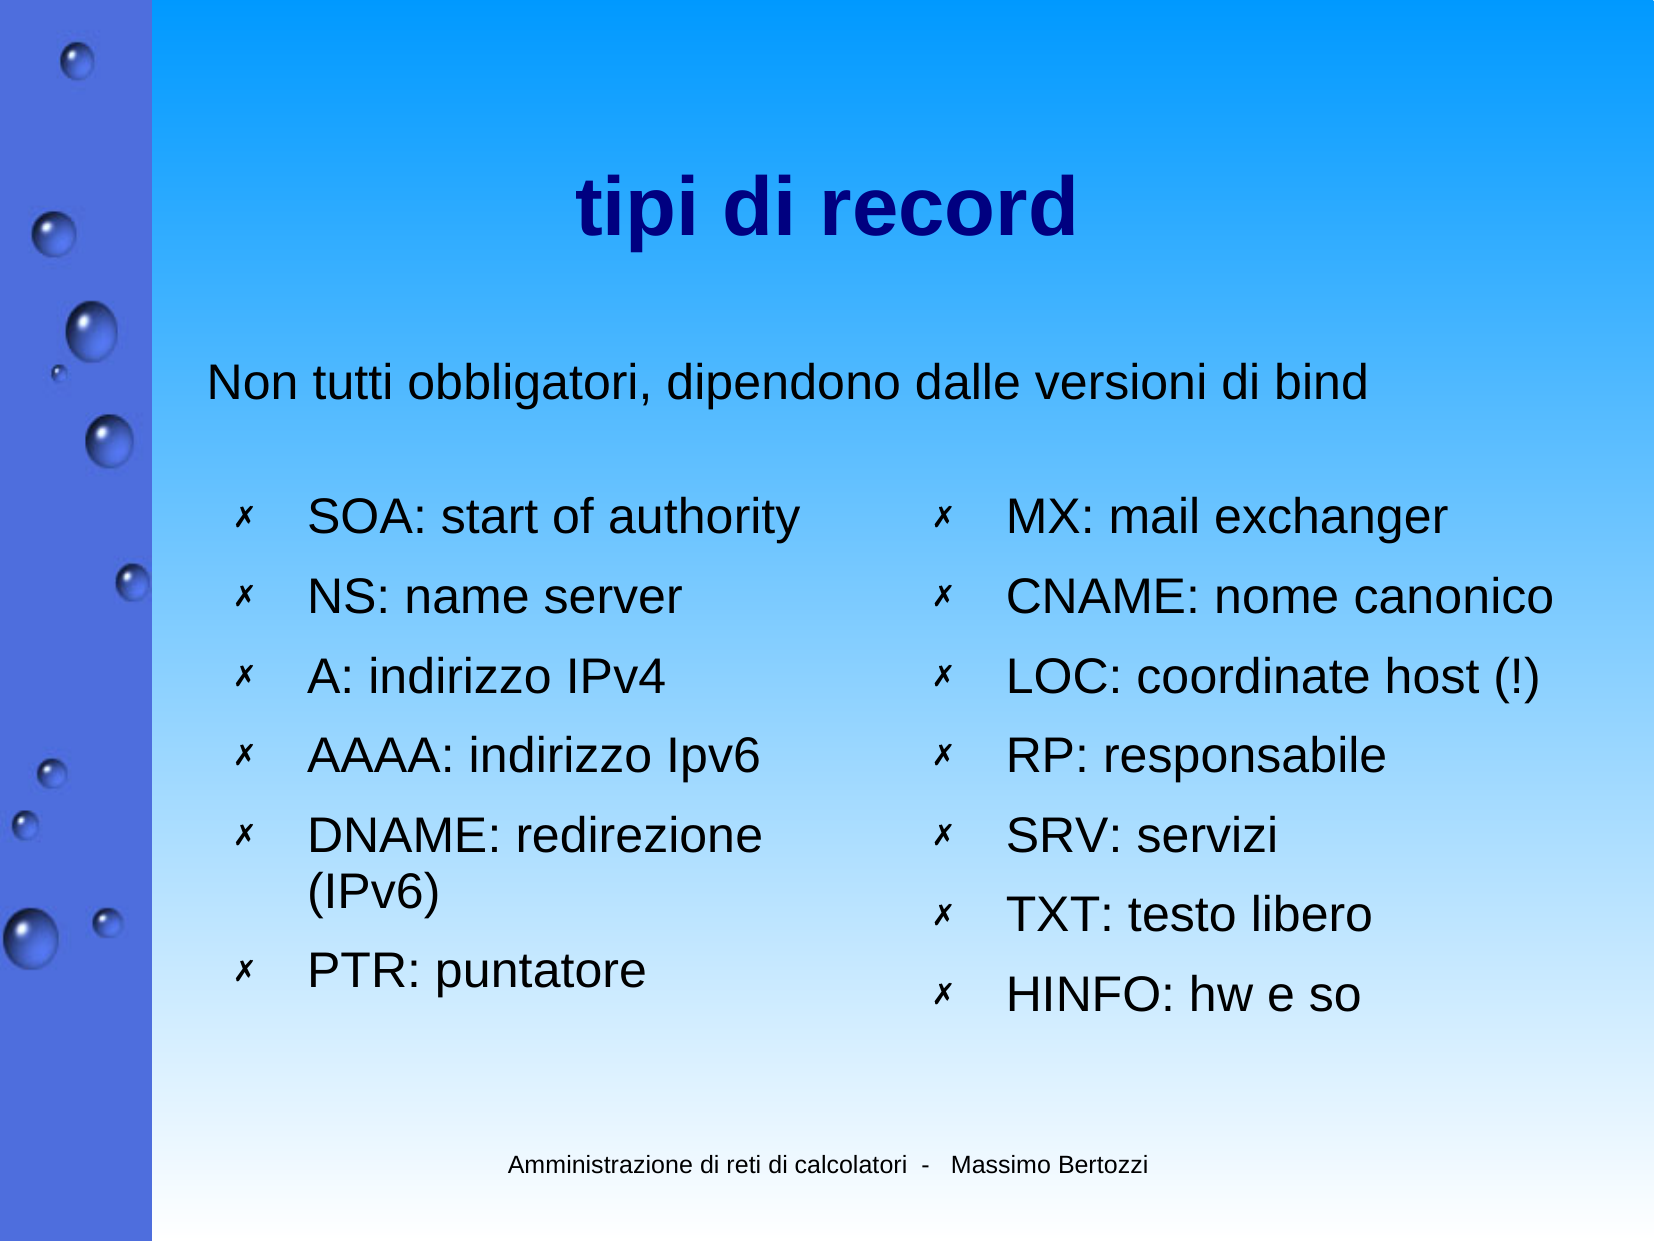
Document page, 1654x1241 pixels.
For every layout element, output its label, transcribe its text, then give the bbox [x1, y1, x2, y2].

title tipi di record [121, 102, 1534, 311]
list MX: mail exchanger CNAME: nome canonico LOC: coordinate host (!) RP: responsabile SRV: servizi TXT: testo libero HINFO: hw e so [875, 488, 1565, 1241]
text_box Non tutti obbligatori, dipendono dalle versioni di bind [206, 354, 1595, 417]
list SOA: start of authority NS: name server A: indirizzo IPv4 AAAA: indirizzo Ipv6 DNAME: redirezione (IPv6) PTR: puntatore [177, 488, 867, 1241]
picture [0, 0, 152, 1241]
